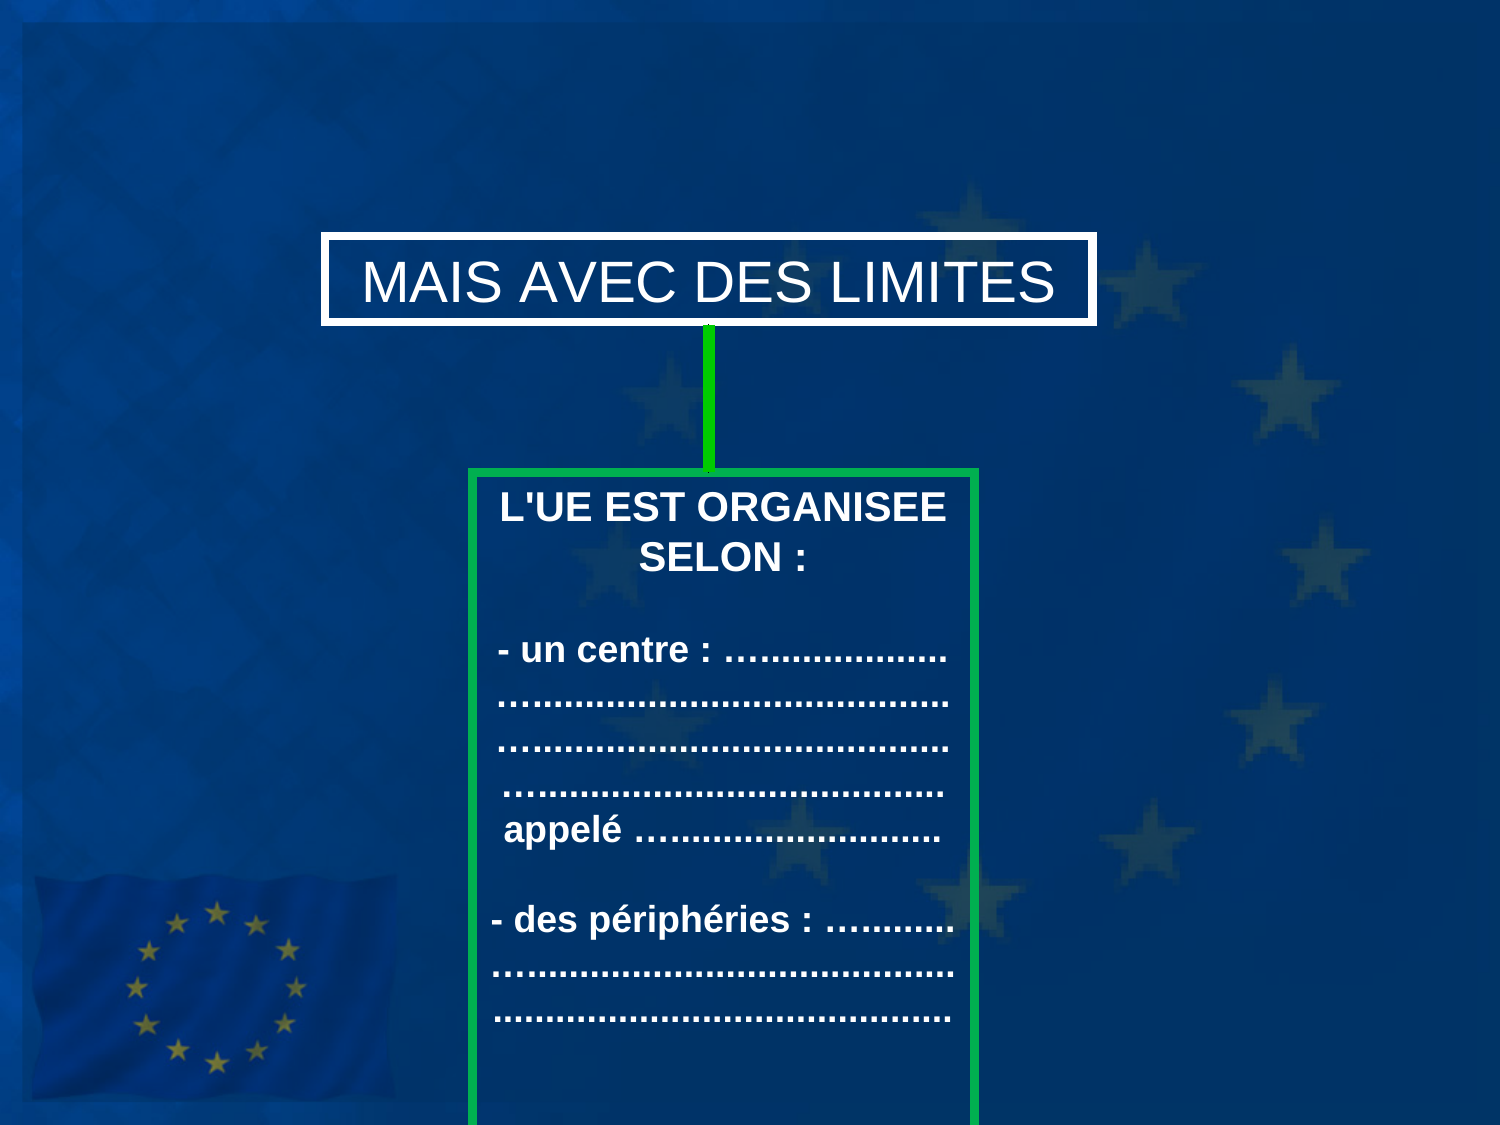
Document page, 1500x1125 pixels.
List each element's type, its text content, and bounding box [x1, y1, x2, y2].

text_box L'UE EST ORGANISEE SELON : - un centre : ….................. …........................................ …........................................ …....................................... appelé ….......................... - des périphéries : …......... …..................................................................................... [472, 472, 975, 1125]
picture [0, 0, 1500, 1125]
text_box MAIS AVEC DES LIMITES [324, 236, 1093, 322]
